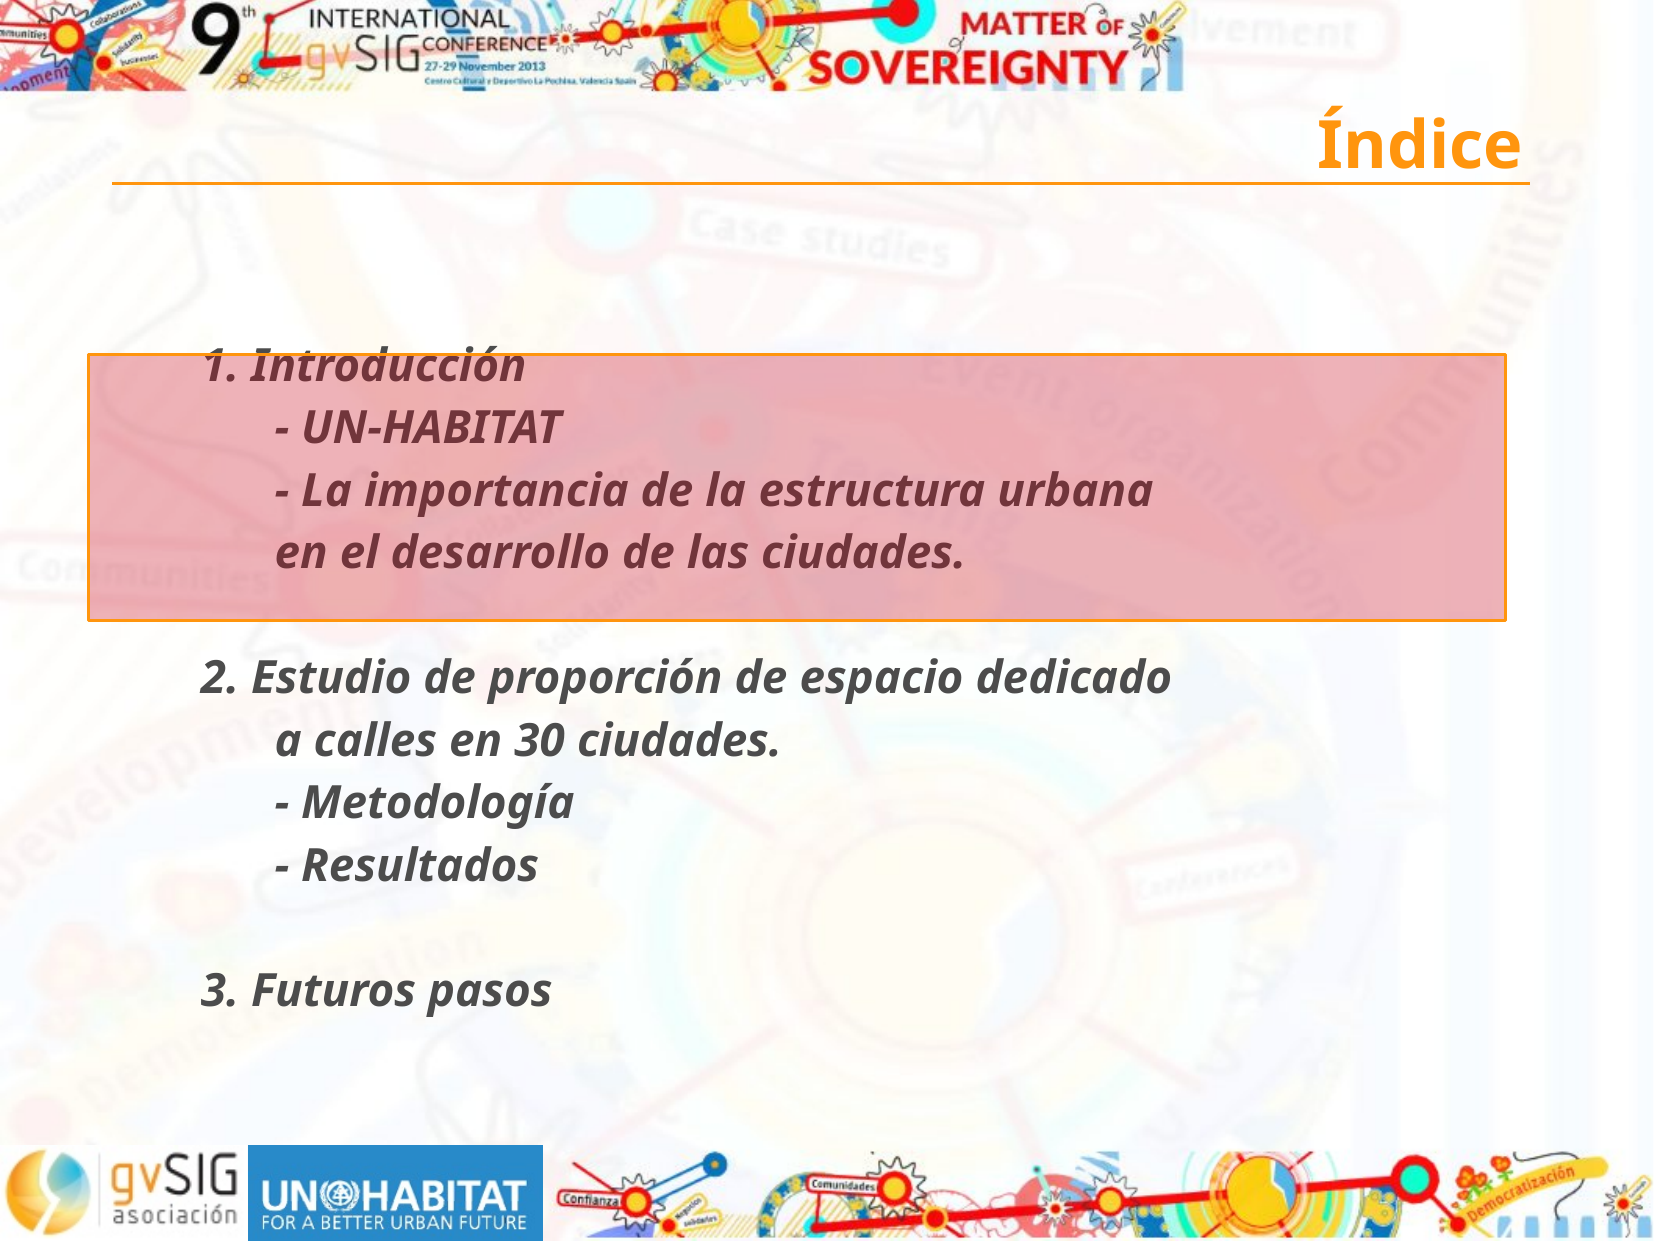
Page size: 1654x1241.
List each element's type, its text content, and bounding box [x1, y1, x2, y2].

title Índice [519, 101, 1524, 182]
text_box [88, 354, 1506, 621]
picture [0, 0, 1654, 1241]
title 1. Introducción - UN-HABITAT - La importancia de la estructura urbana en el desarrollo de las ciudades. 2. Estudio de proporción de espacio dedicado a calles en 30 ciudades. - Metodología - Resultados 3. Futuros pasos [200, 621, 1471, 982]
